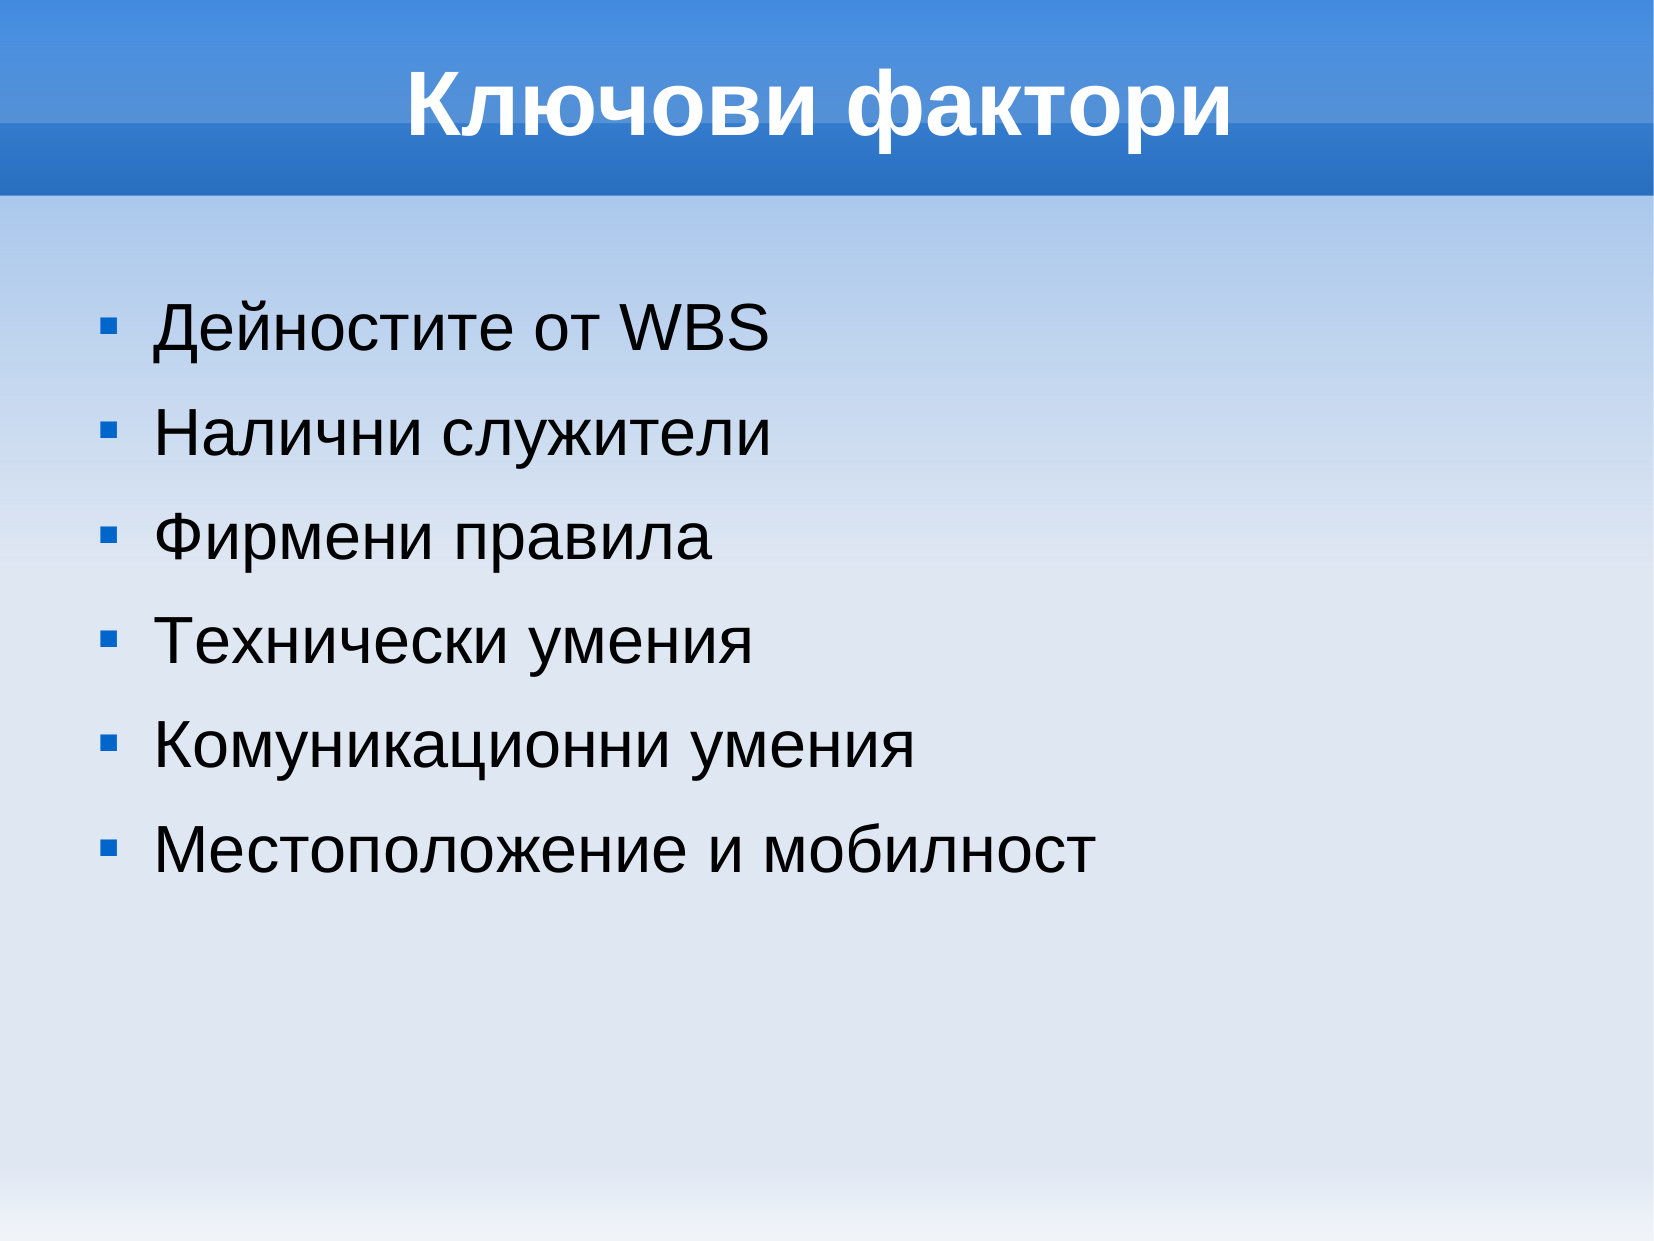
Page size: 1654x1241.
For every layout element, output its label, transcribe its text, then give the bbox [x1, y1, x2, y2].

list Дейностите от WBS Налични служители Фирмени правила Технически умения Комуникационни умения Местоположение и мобилност [82, 290, 1571, 1109]
picture [0, 0, 1654, 1241]
title Ключови фактори [76, 0, 1565, 208]
